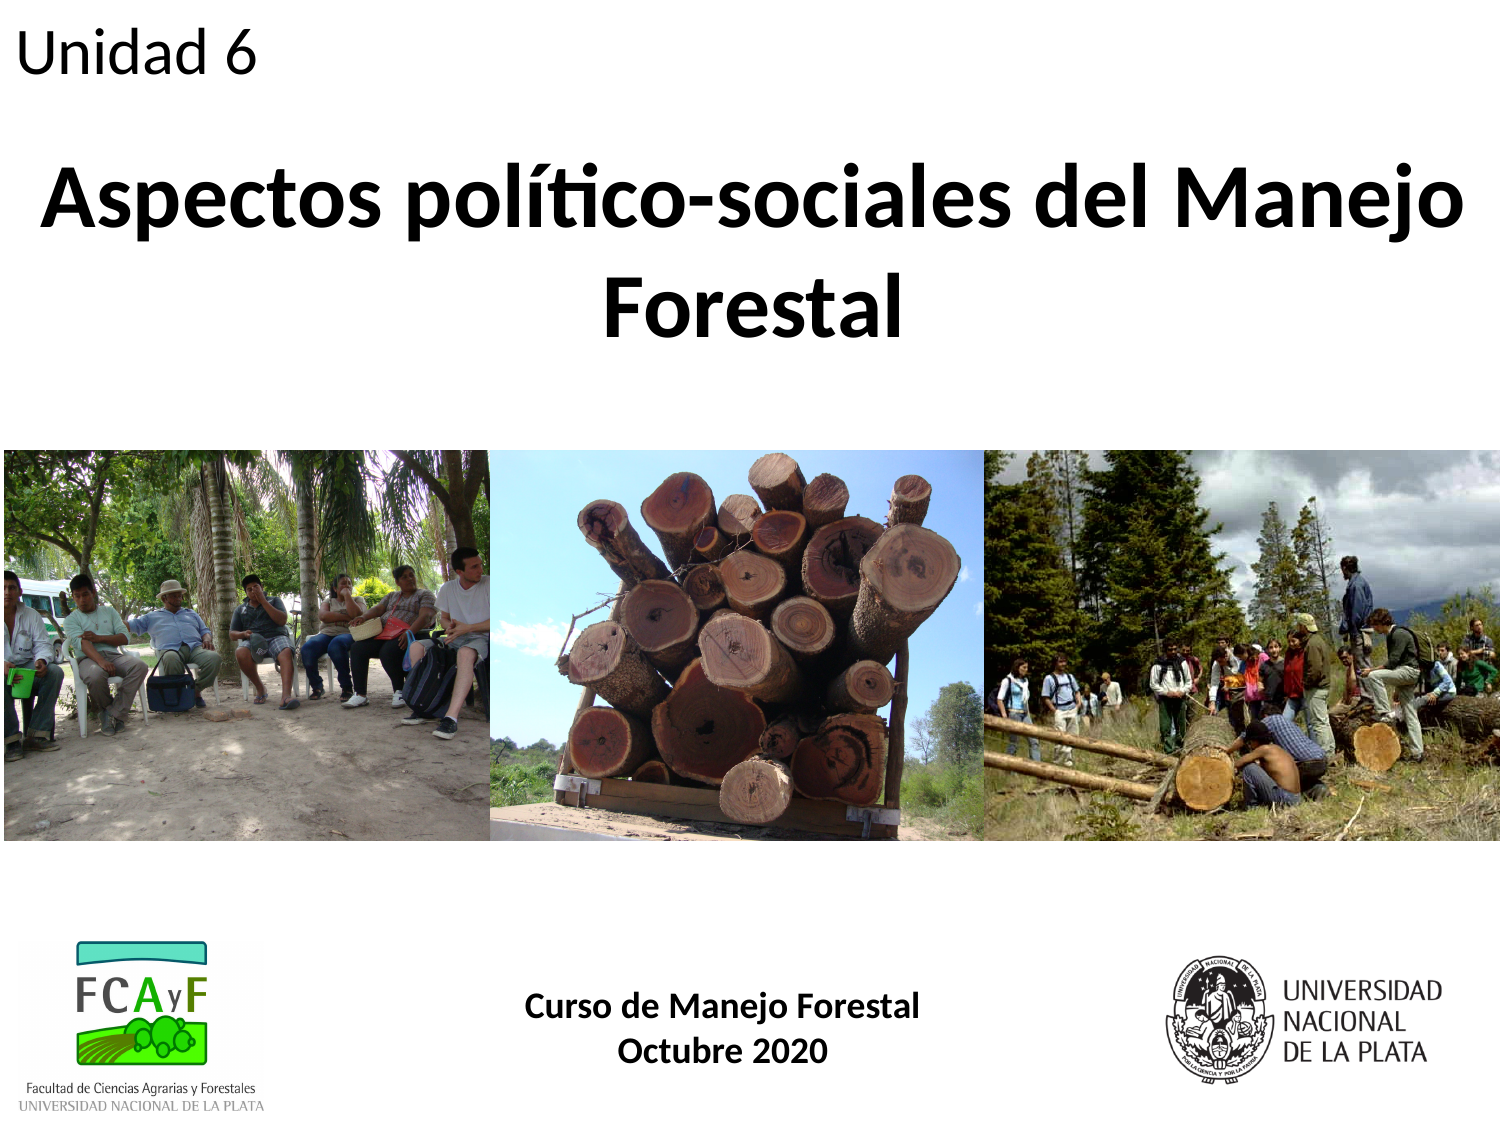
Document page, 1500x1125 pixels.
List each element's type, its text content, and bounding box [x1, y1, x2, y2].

picture [18, 941, 264, 1111]
title Aspectos político-sociales del Manejo Forestal [4, 125, 1500, 367]
text_box Curso de Manejo Forestal Octubre 2020 [371, 973, 1074, 1080]
subtitle Unidad 6 [0, 0, 1057, 103]
picture [4, 450, 1500, 841]
picture [1135, 935, 1471, 1104]
